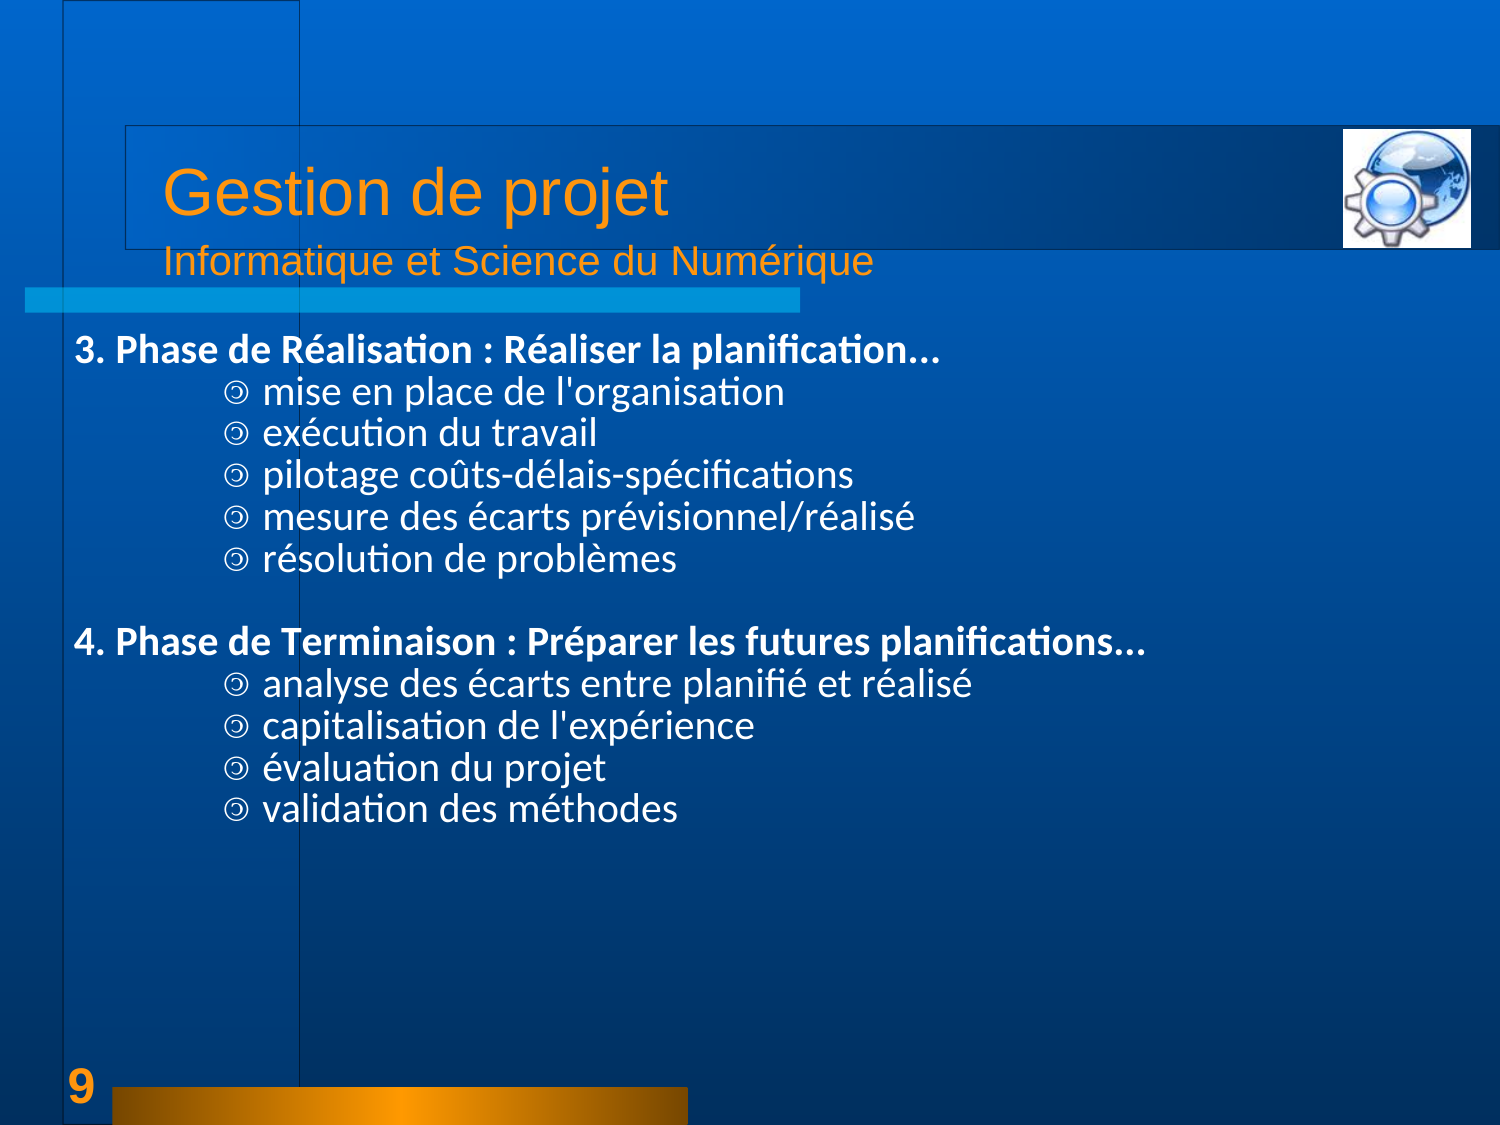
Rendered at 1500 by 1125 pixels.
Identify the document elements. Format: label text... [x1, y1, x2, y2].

text_box 3. Phase de Réalisation : Réaliser la planification...  mise en place de l'organisation  exécution du travail  pilotage coûts-délais-spécifications  mesure des écarts prévisionnel/réalisé  résolution de problèmes 4. Phase de Terminaison : Préparer les futures planifications...  analyse des écarts entre planifié et réalisé  capitalisation de l'expérience  évaluation du projet  validation des méthodes [59, 324, 1477, 952]
picture [1343, 129, 1471, 248]
